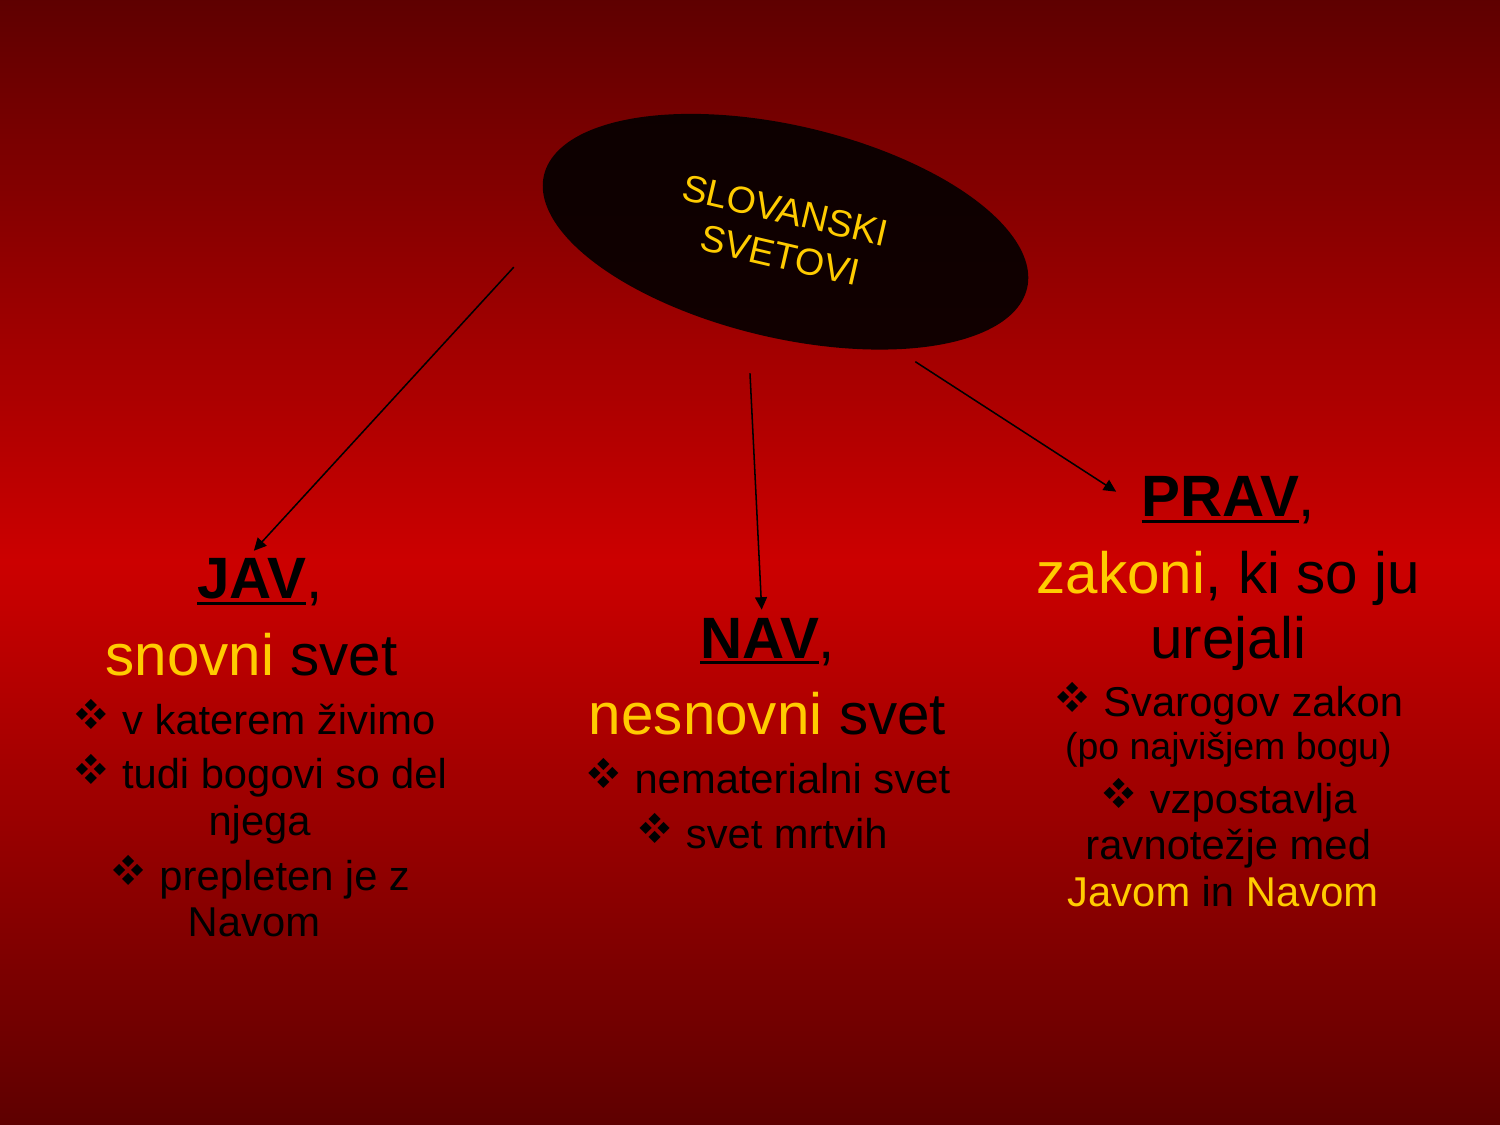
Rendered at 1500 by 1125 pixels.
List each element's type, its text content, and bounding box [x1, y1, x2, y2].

table_header PRAV, zakoni, ki so ju urejali Svarogov zakon (po najvišjem bogu) vzpostavlja ravnotežje med Javom in Navom [1010, 456, 1447, 923]
table_header JAV, snovni svet v katerem živimo tudi bogovi so del njega prepleten je z Navom [41, 539, 478, 987]
text_box SLOVANSKI SVETOVI [542, 113, 1029, 350]
table_header NAV, nesnovni svet nematerialni svet svet mrtvih [549, 598, 986, 864]
